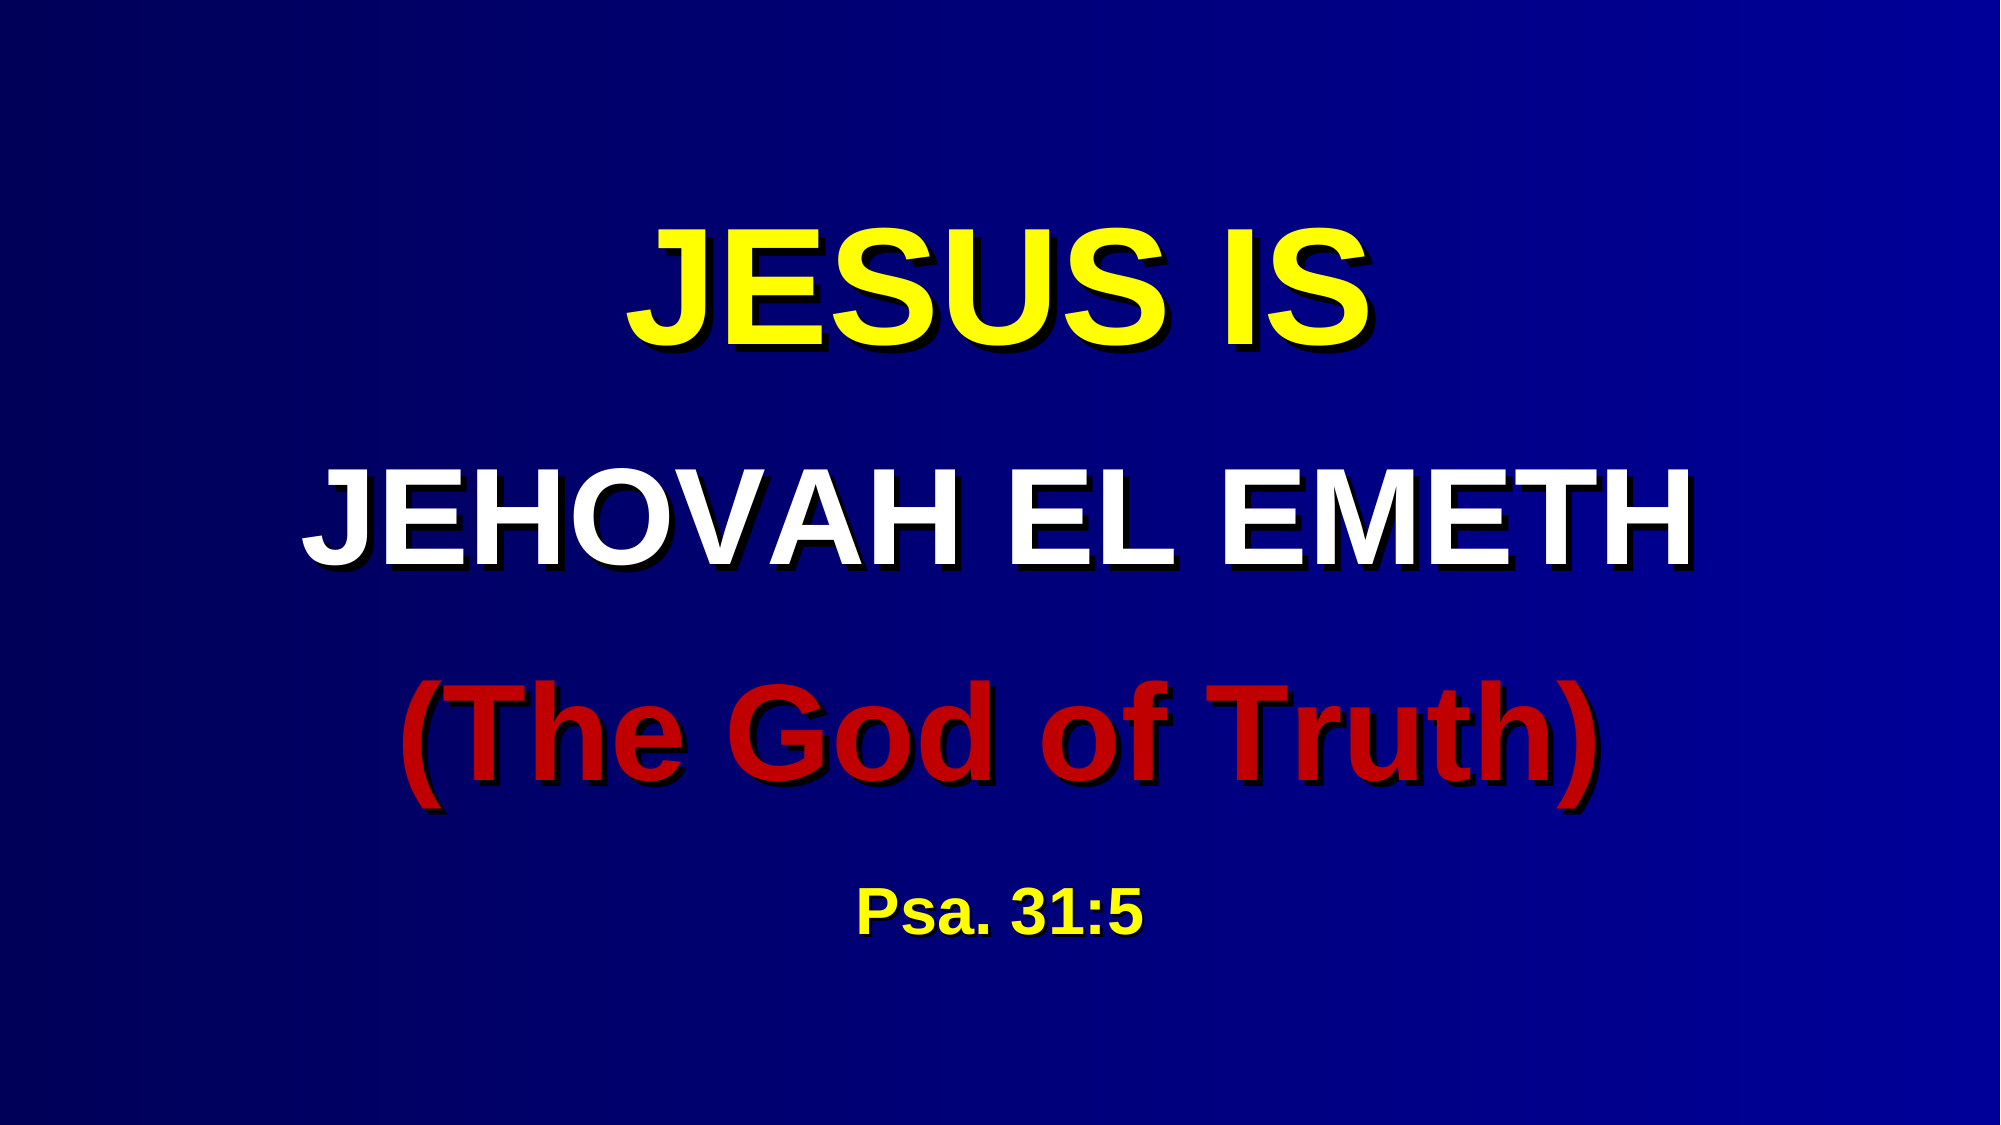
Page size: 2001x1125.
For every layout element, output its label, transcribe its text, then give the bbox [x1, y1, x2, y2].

title JESUS IS JEHOVAH EL EMETH (The God of Truth) Psa. 31:5 [0, 0, 2000, 1125]
